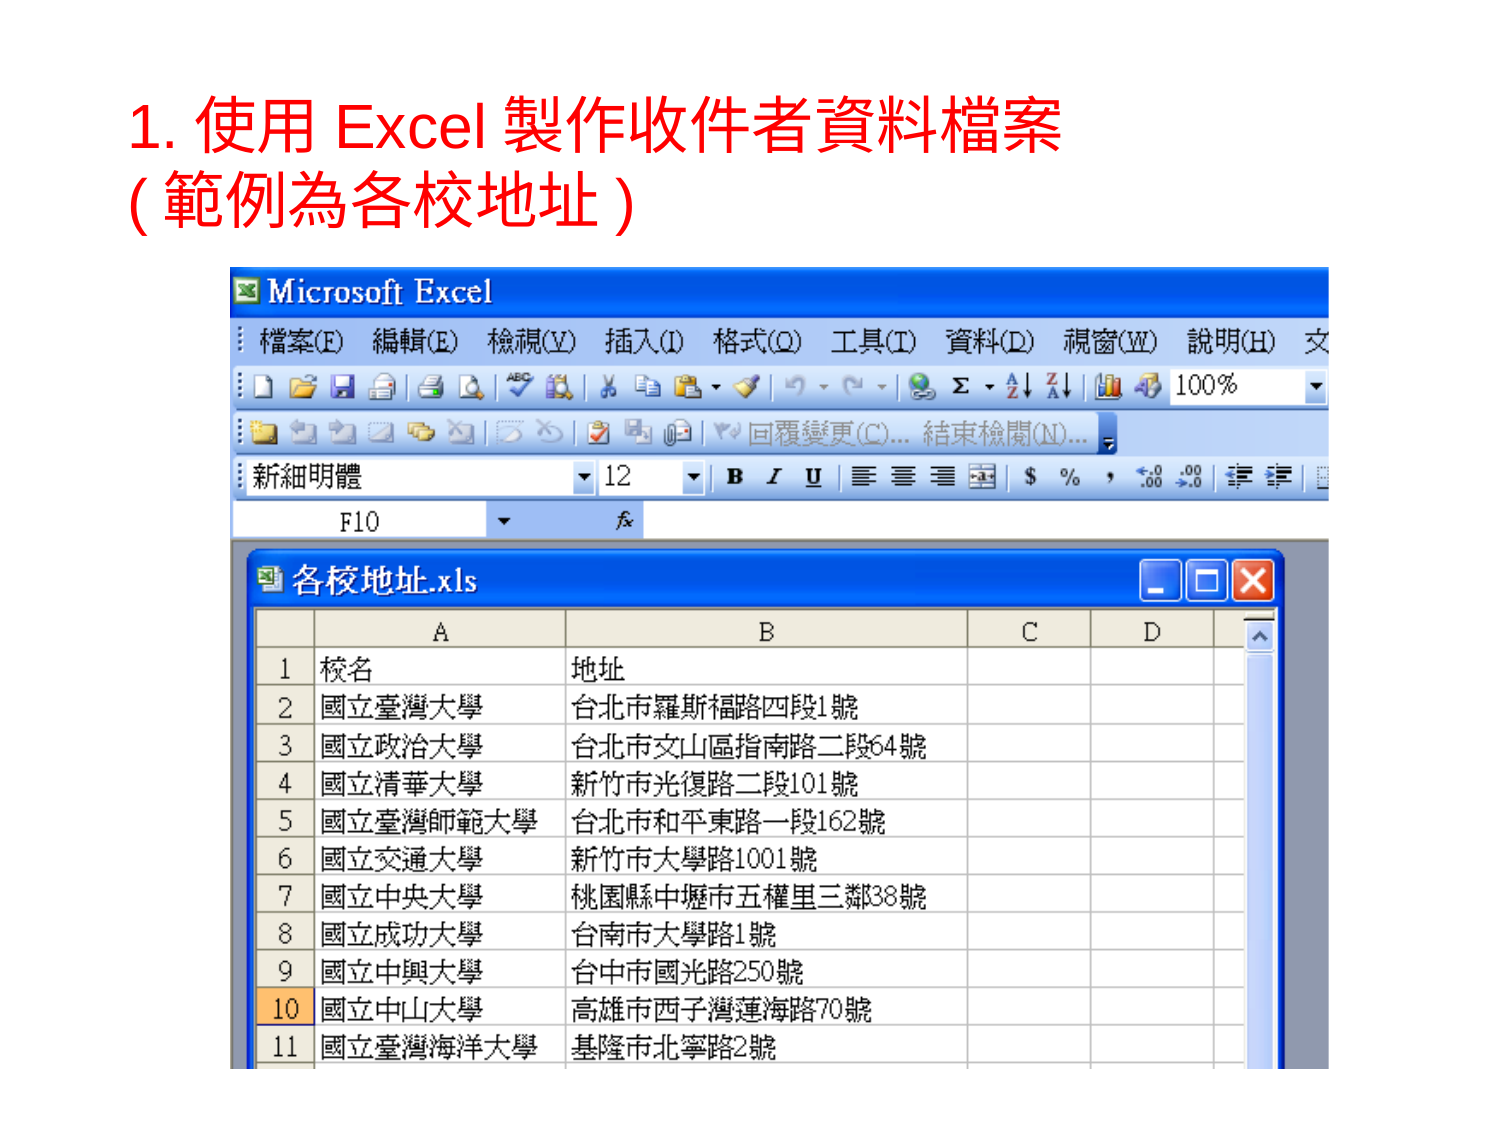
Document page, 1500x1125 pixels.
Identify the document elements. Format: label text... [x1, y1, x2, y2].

text_box 1.使用Excel製作收件者資料檔案 (範例為各校地址) [112, 78, 1377, 244]
picture [230, 267, 1329, 1069]
